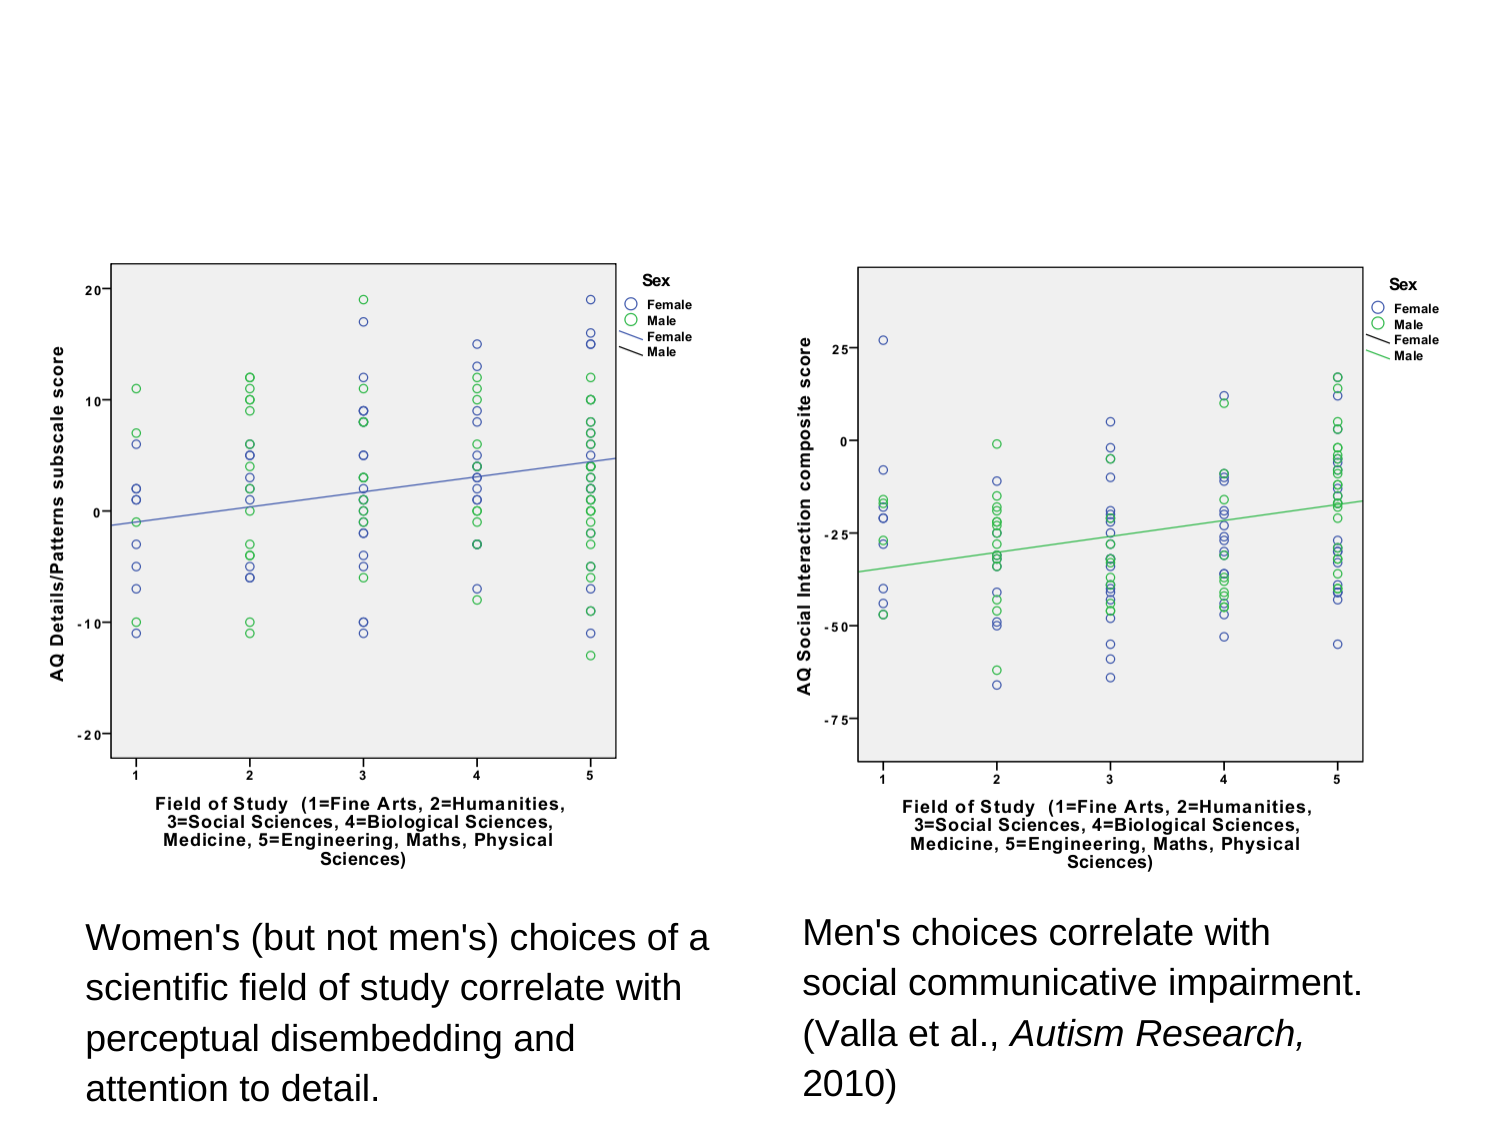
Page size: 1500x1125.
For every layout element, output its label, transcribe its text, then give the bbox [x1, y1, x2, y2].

title Men's choices correlate with social communicative impairment. (Valla et al., Autism Research, 2010) [787, 909, 1383, 1098]
picture [0, 225, 1500, 904]
title Women's (but not men's) choices of a scientific field of study correlate with perceptual disembedding and attention to detail. [70, 914, 740, 1103]
